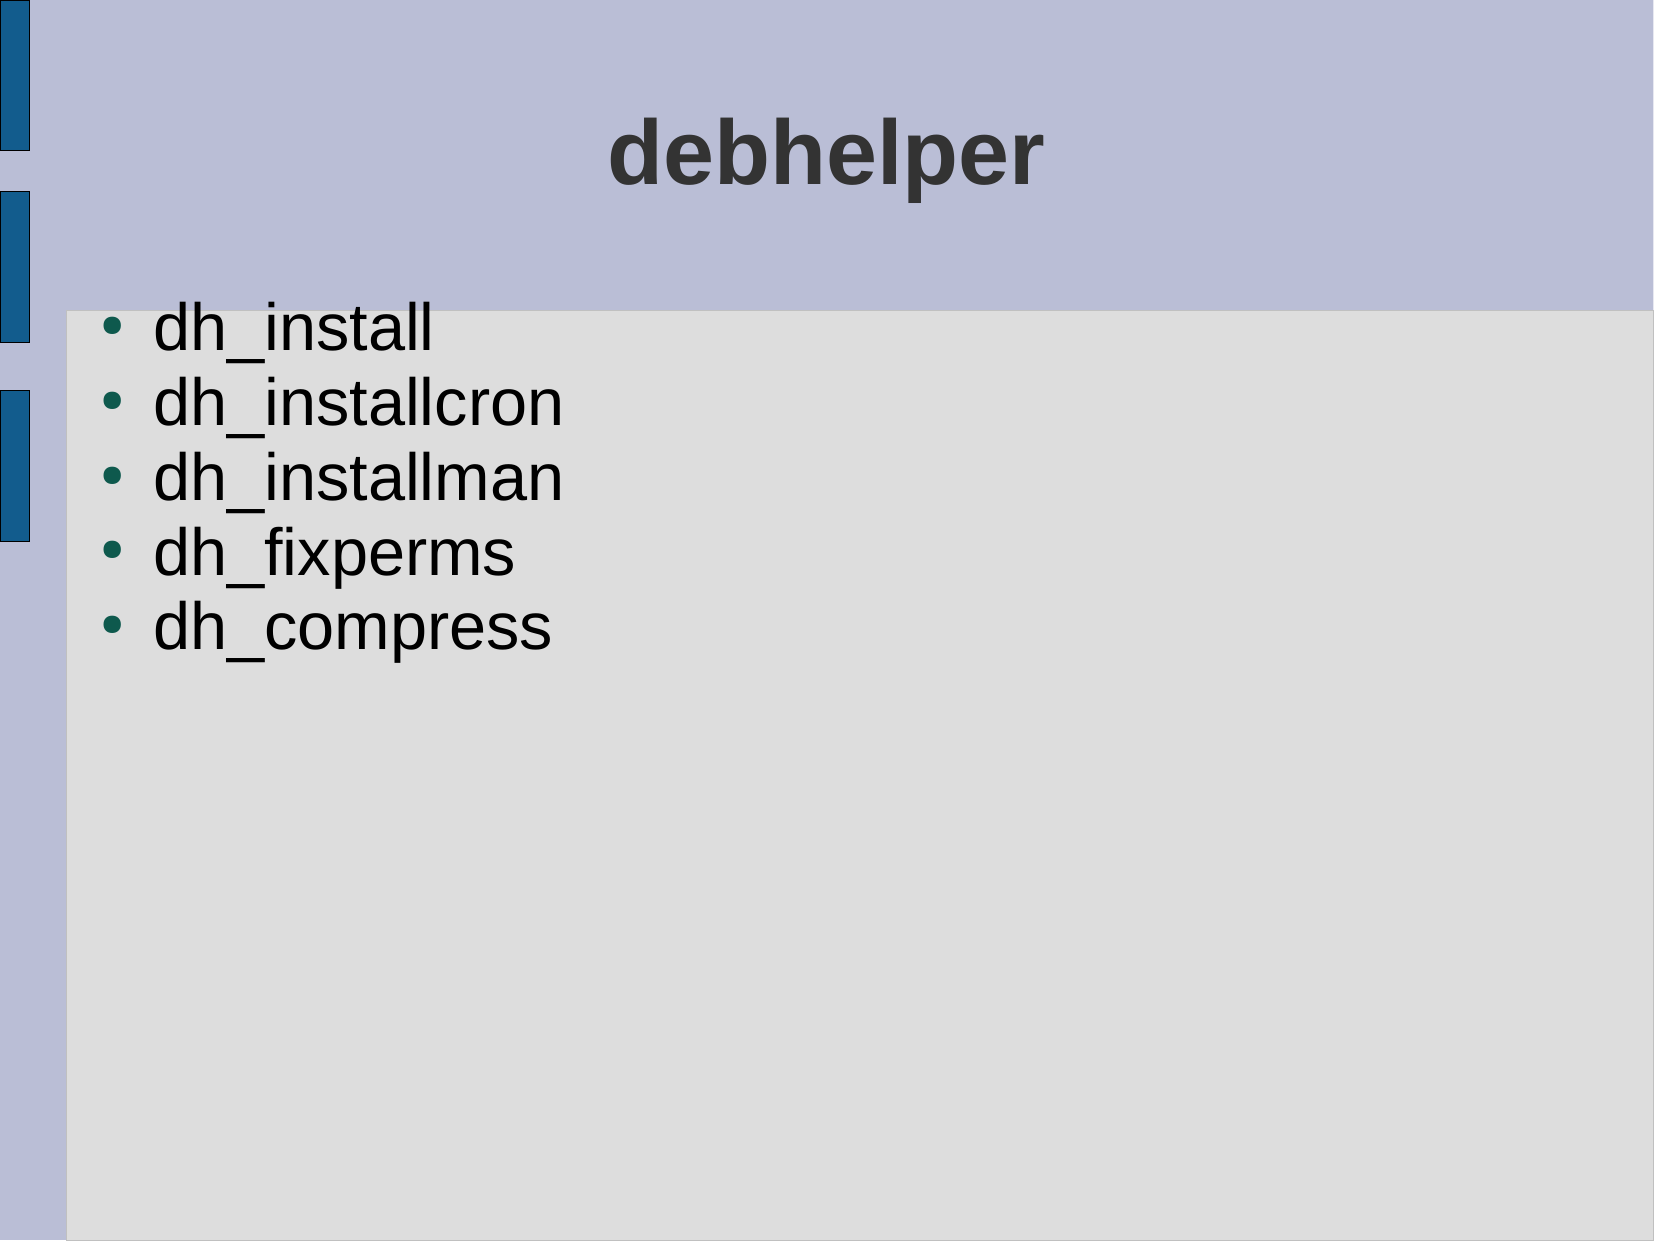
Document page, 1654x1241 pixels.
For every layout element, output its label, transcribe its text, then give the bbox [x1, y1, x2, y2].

list dh_install dh_installcron dh_installman dh_fixperms dh_compress [82, 290, 1571, 1109]
title debhelper [82, 56, 1571, 250]
